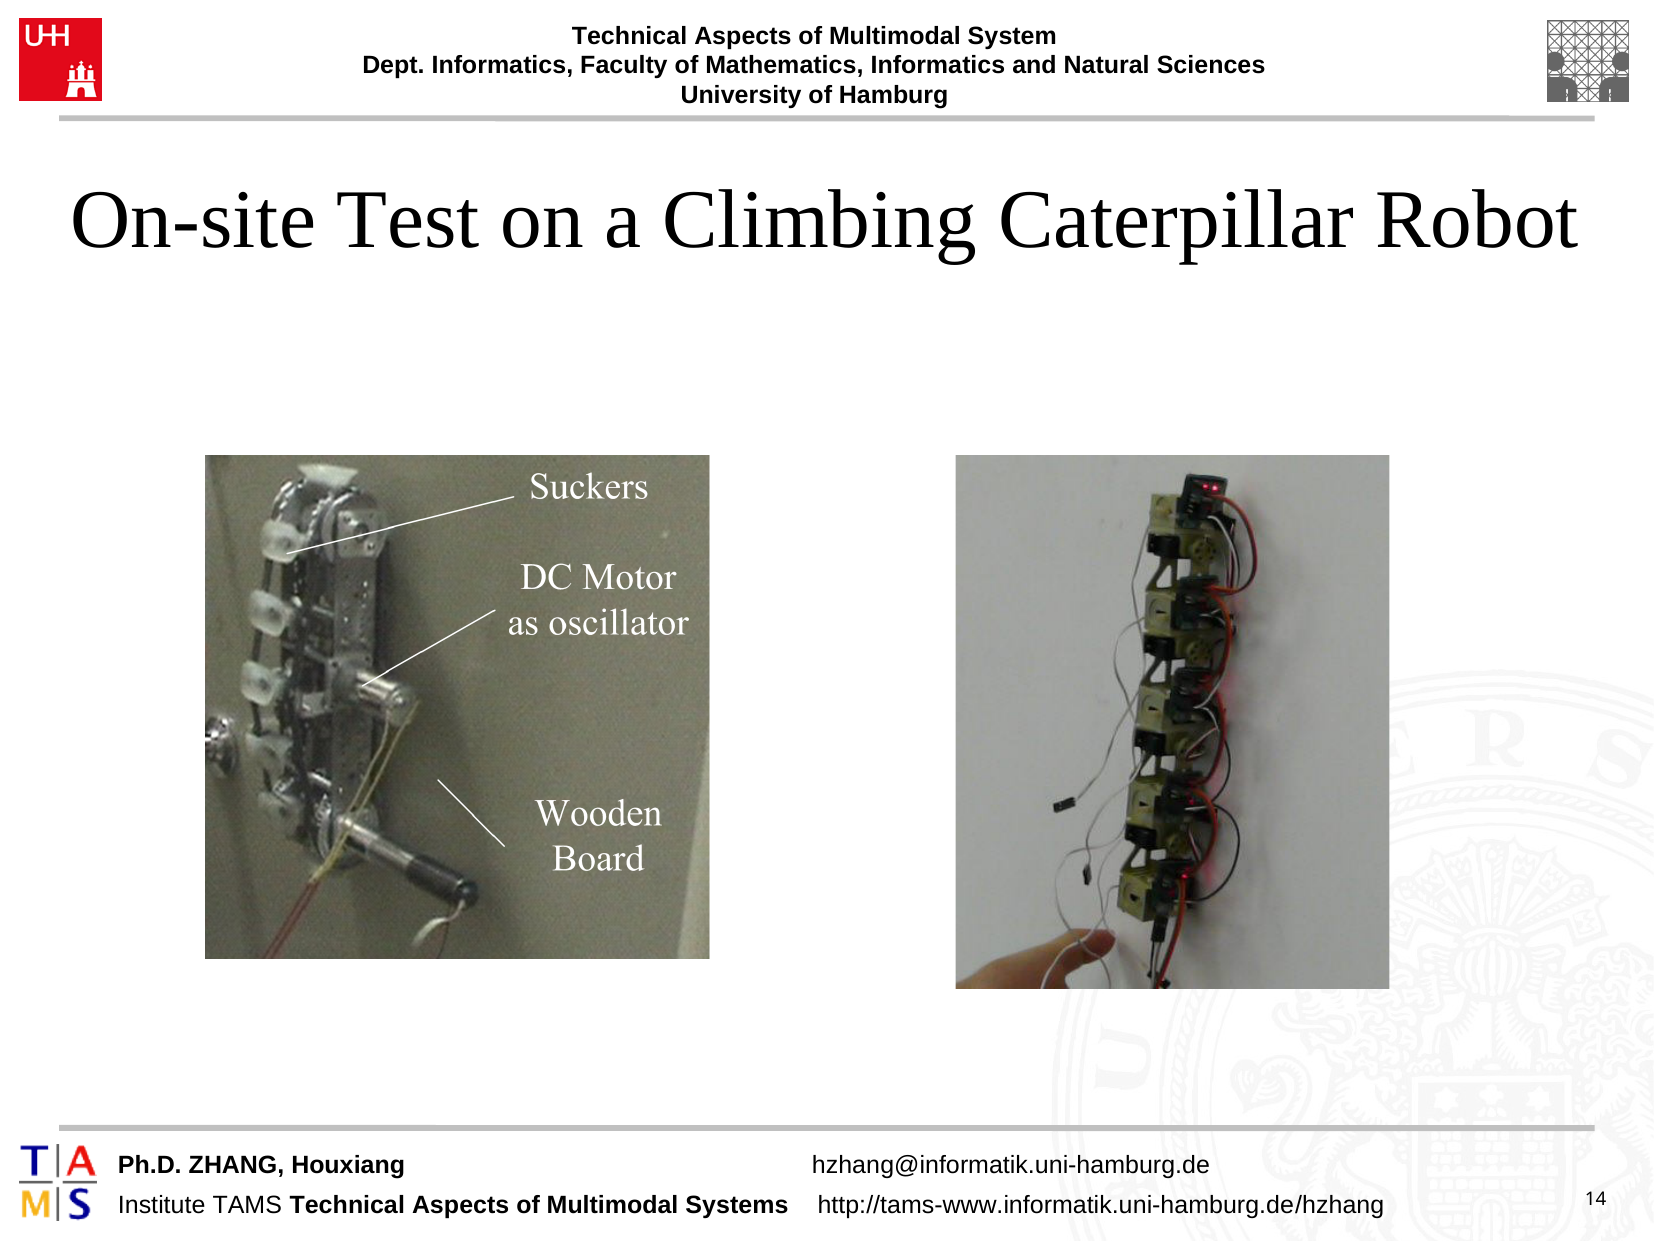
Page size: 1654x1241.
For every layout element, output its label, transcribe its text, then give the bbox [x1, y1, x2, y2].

picture [205, 455, 710, 960]
picture [1547, 20, 1629, 102]
picture [955, 455, 1390, 989]
picture [19, 18, 102, 101]
picture [19, 1144, 97, 1221]
title On-site Test on a Climbing Caterpillar Robot [70, 135, 1583, 298]
